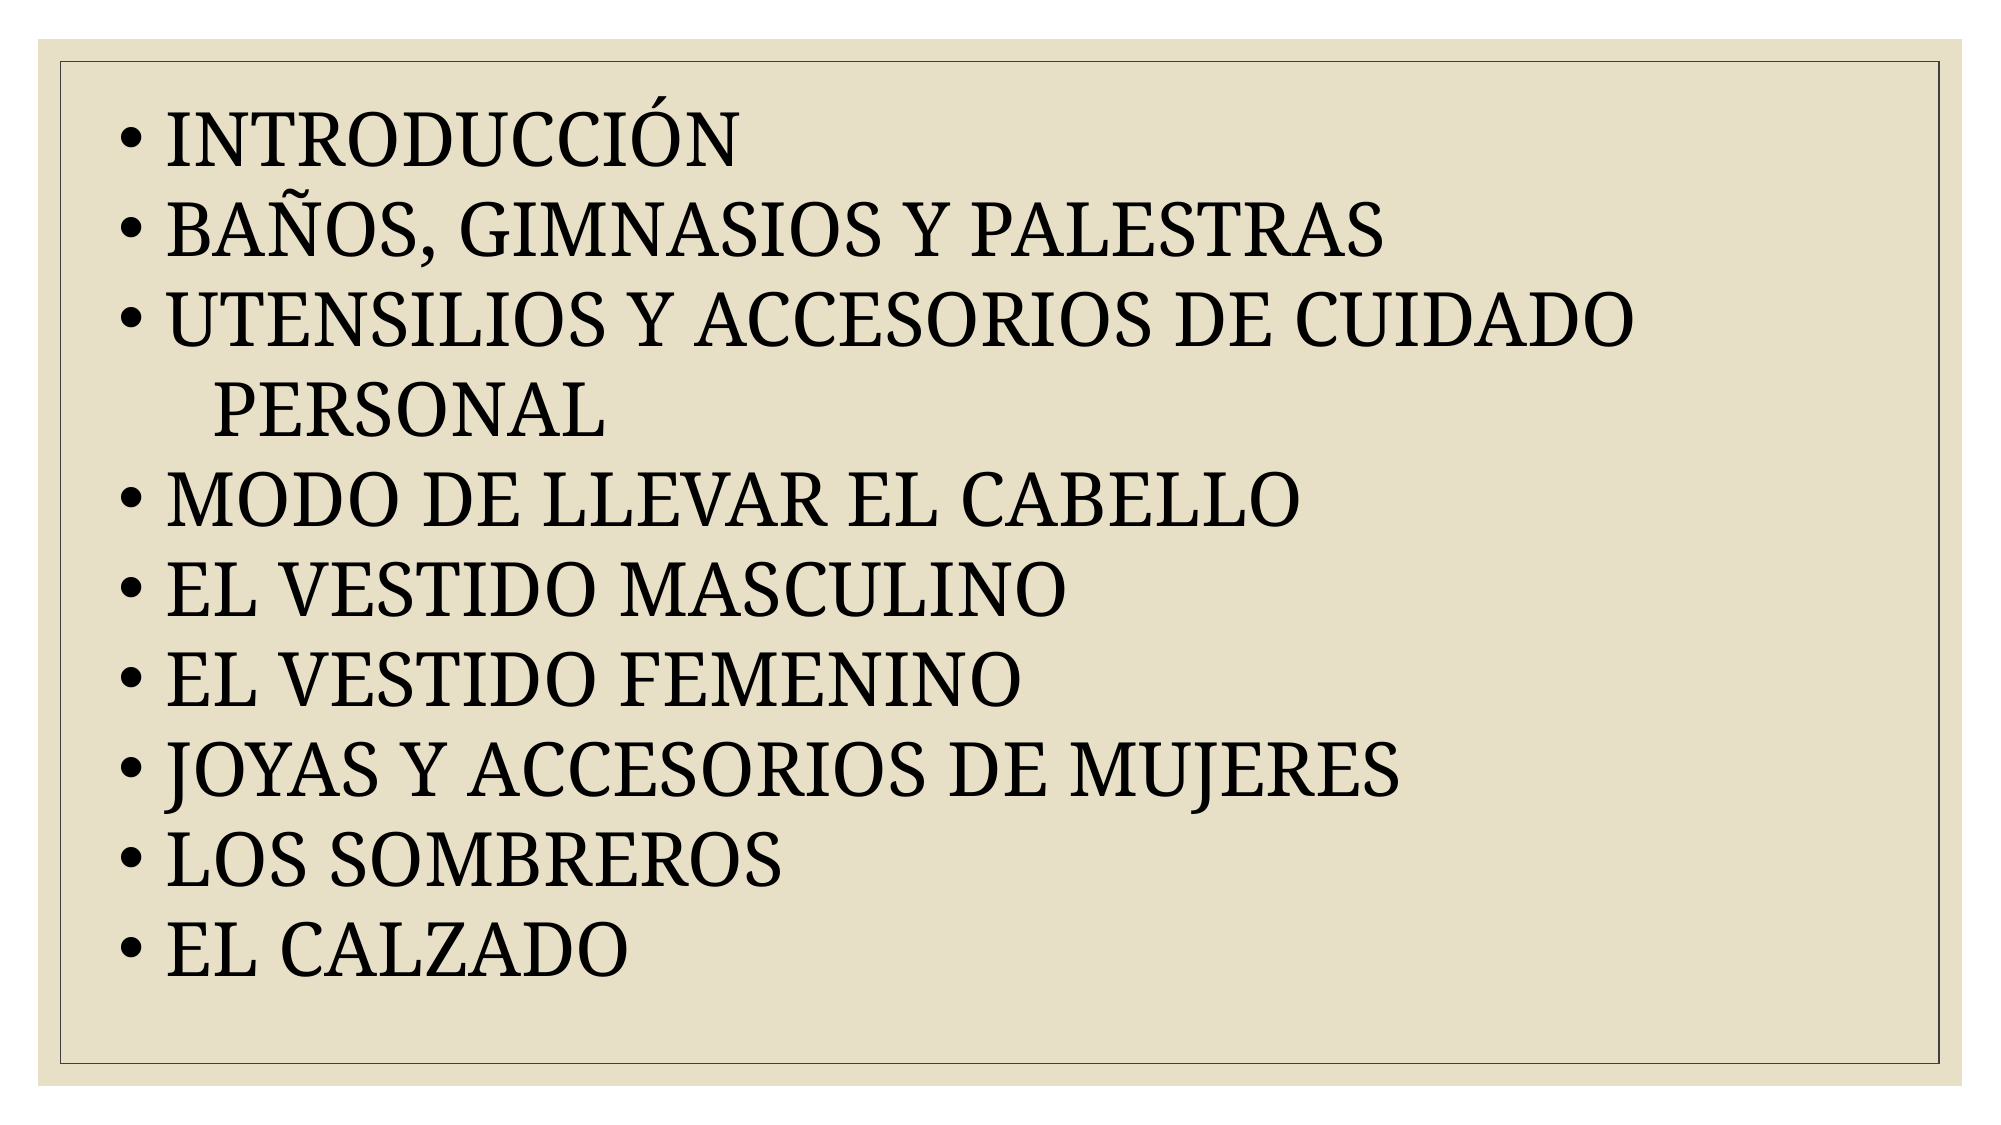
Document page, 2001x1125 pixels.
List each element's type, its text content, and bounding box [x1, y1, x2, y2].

text_box INTRODUCCIÓN BAÑOS, GIMNASIOS Y PALESTRAS UTENSILIOS Y ACCESORIOS DE CUIDADO PERSONAL MODO DE LLEVAR EL CABELLO EL VESTIDO MASCULINO EL VESTIDO FEMENINO JOYAS Y ACCESORIOS DE MUJERES LOS SOMBREROS EL CALZADO [103, 83, 1843, 1008]
